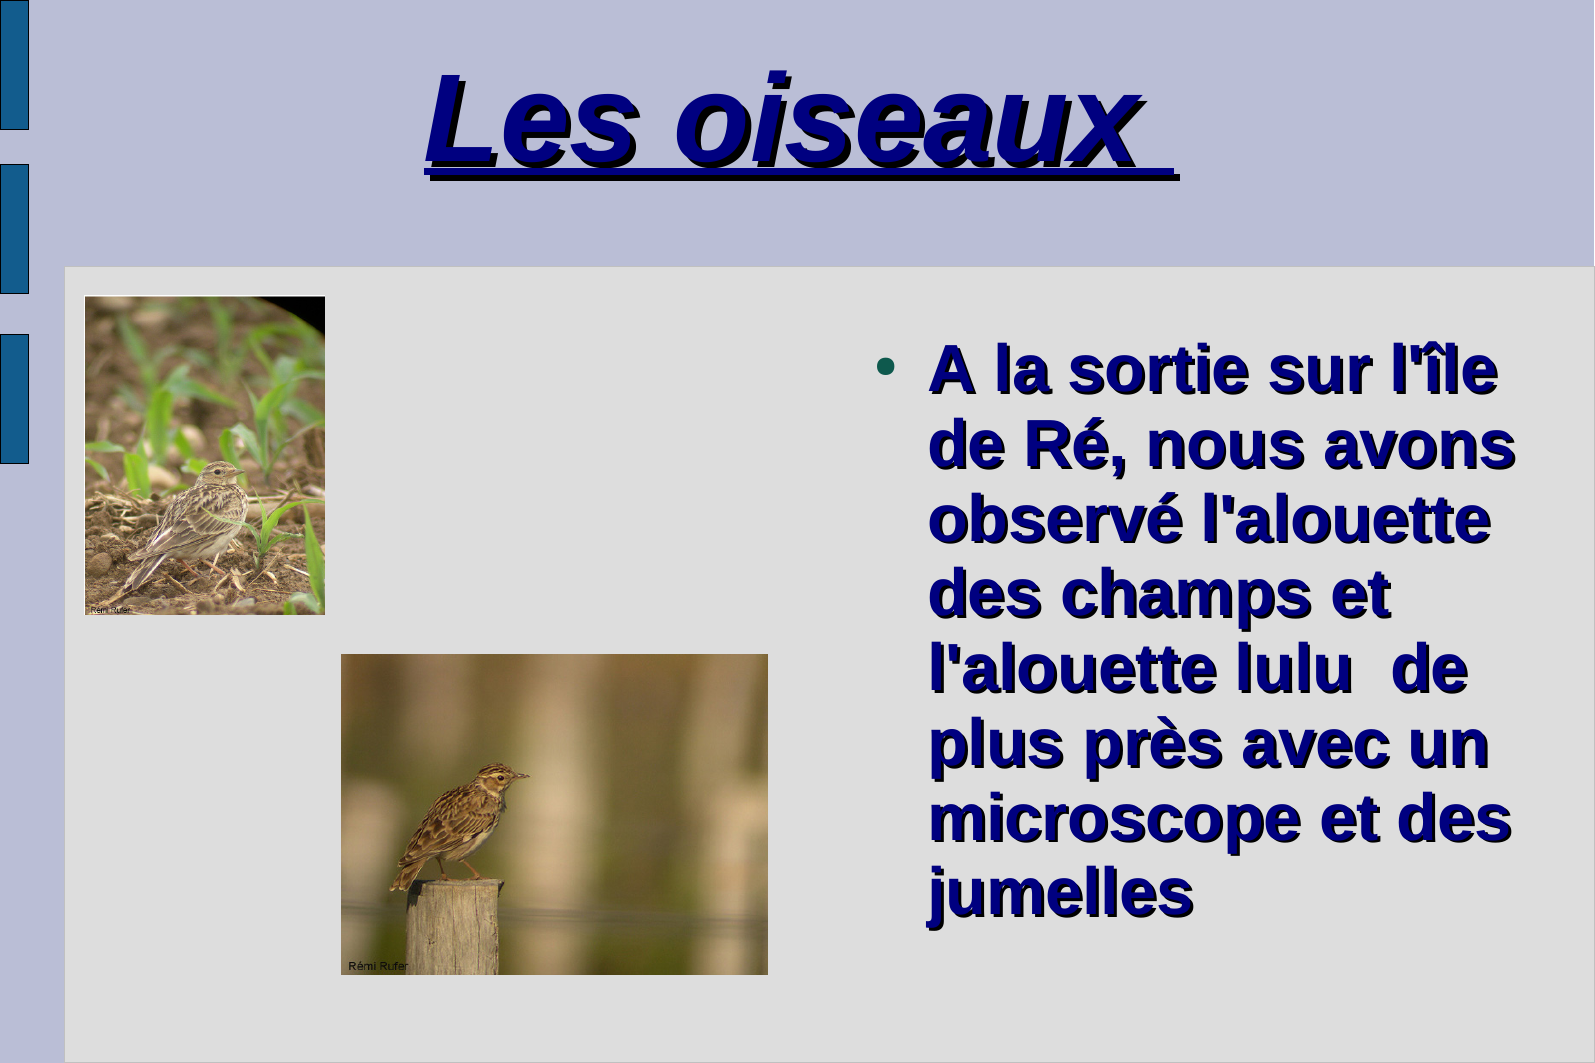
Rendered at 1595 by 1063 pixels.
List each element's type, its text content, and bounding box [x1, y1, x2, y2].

title Les oiseaux [118, 29, 1480, 207]
picture [84, 295, 325, 615]
list A la sortie sur l'île de Ré, nous avons observé l'alouette des champs et l'alouette lulu de plus près avec un microscope et des jumelles [856, 331, 1521, 1001]
picture [341, 654, 768, 975]
